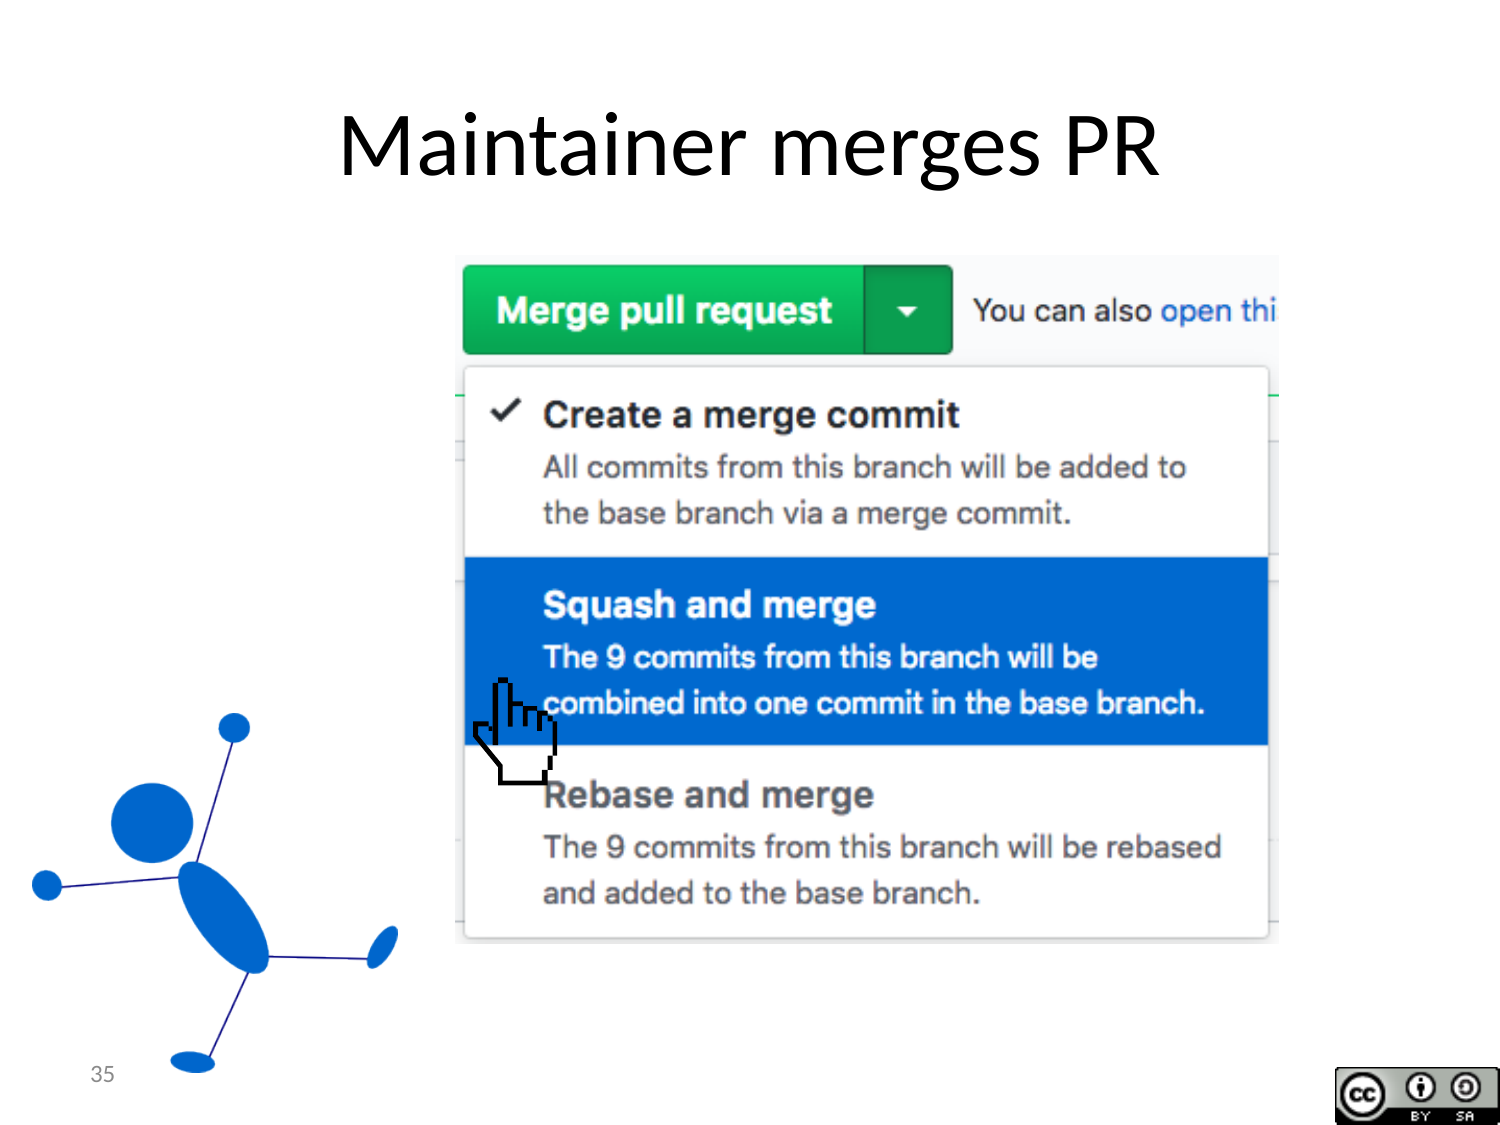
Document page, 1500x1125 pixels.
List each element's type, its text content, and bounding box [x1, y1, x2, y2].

picture [32, 713, 398, 1073]
title Maintainer merges PR [75, 45, 1425, 233]
slide_number <number> [75, 1042, 425, 1103]
picture [1335, 1067, 1500, 1125]
picture [455, 255, 1279, 944]
